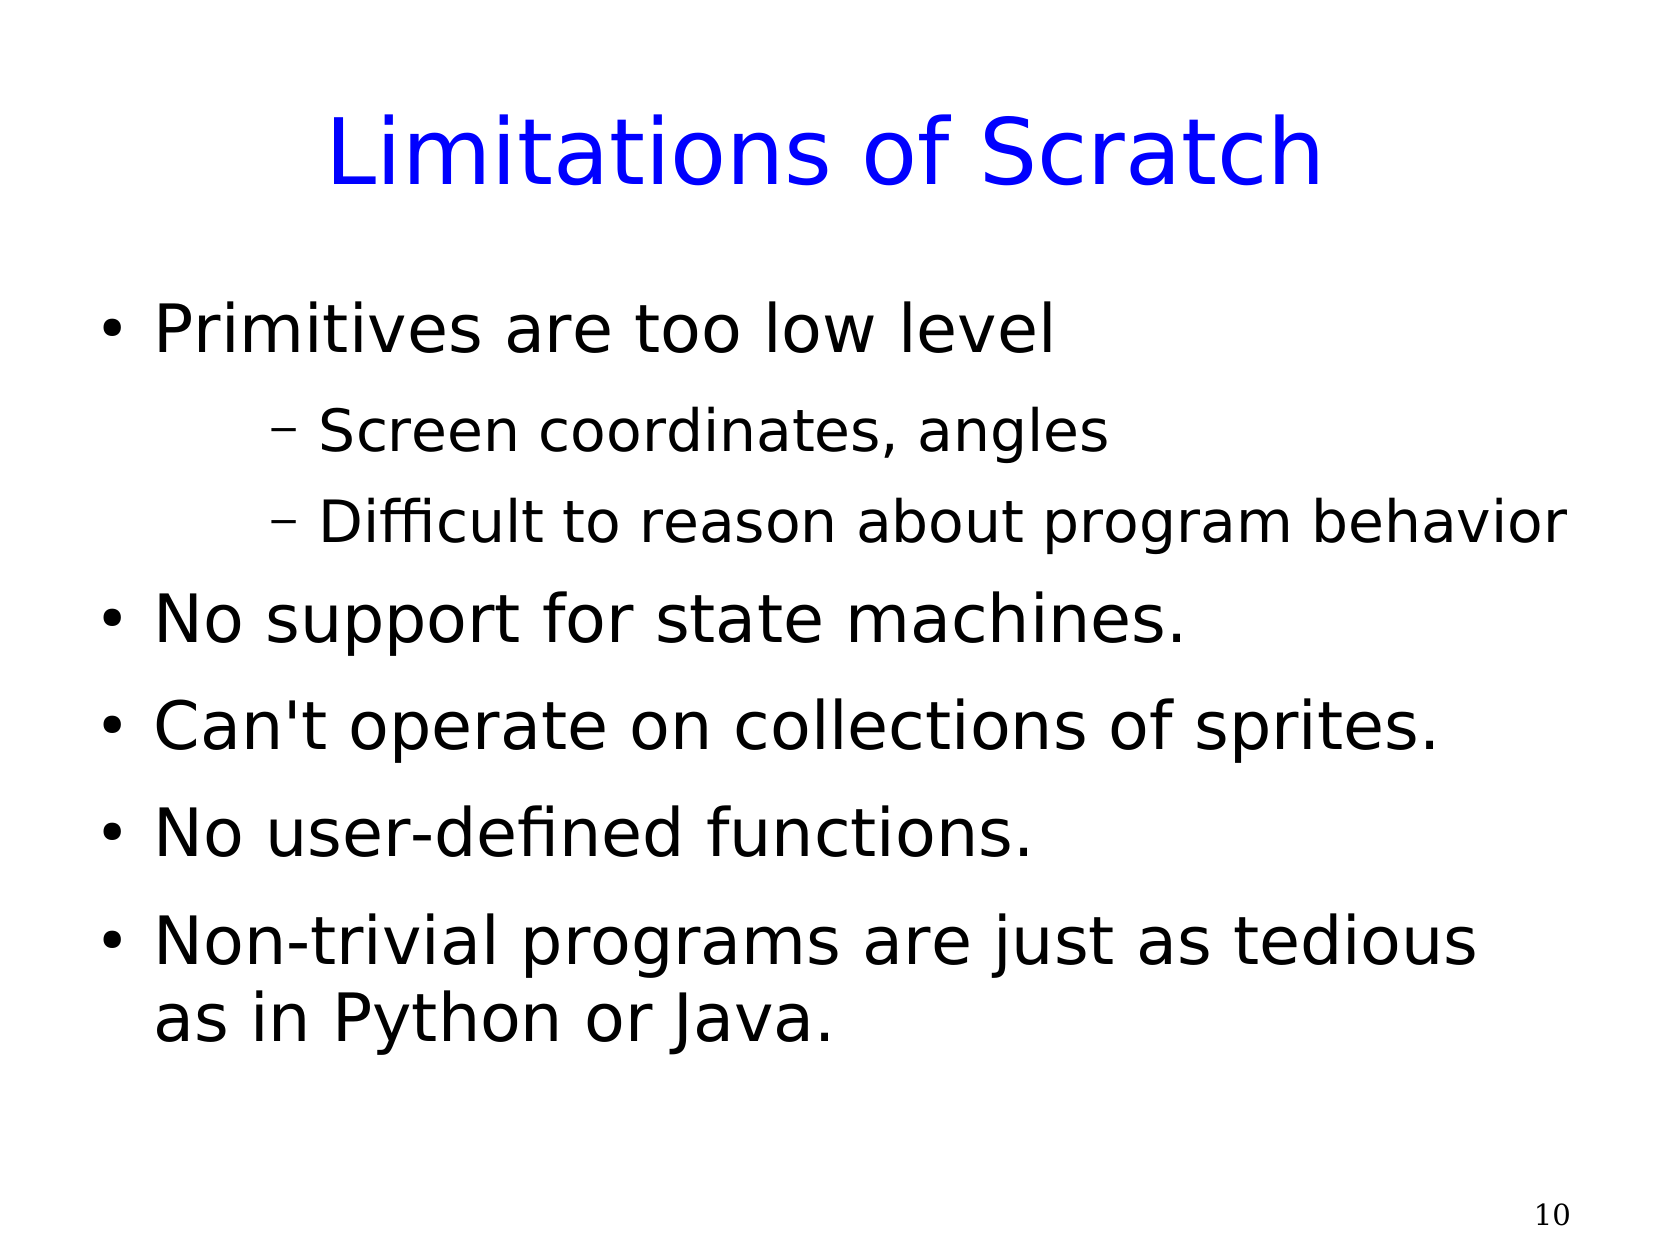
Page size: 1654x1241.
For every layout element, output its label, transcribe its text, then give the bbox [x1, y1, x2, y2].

list Primitives are too low level Screen coordinates, angles Difficult to reason about program behavior No support for state machines. Can't operate on collections of sprites. No user-defined functions. Non-trivial programs are just as tedious as in Python or Java. [82, 290, 1571, 1109]
title Limitations of Scratch [82, 49, 1571, 257]
